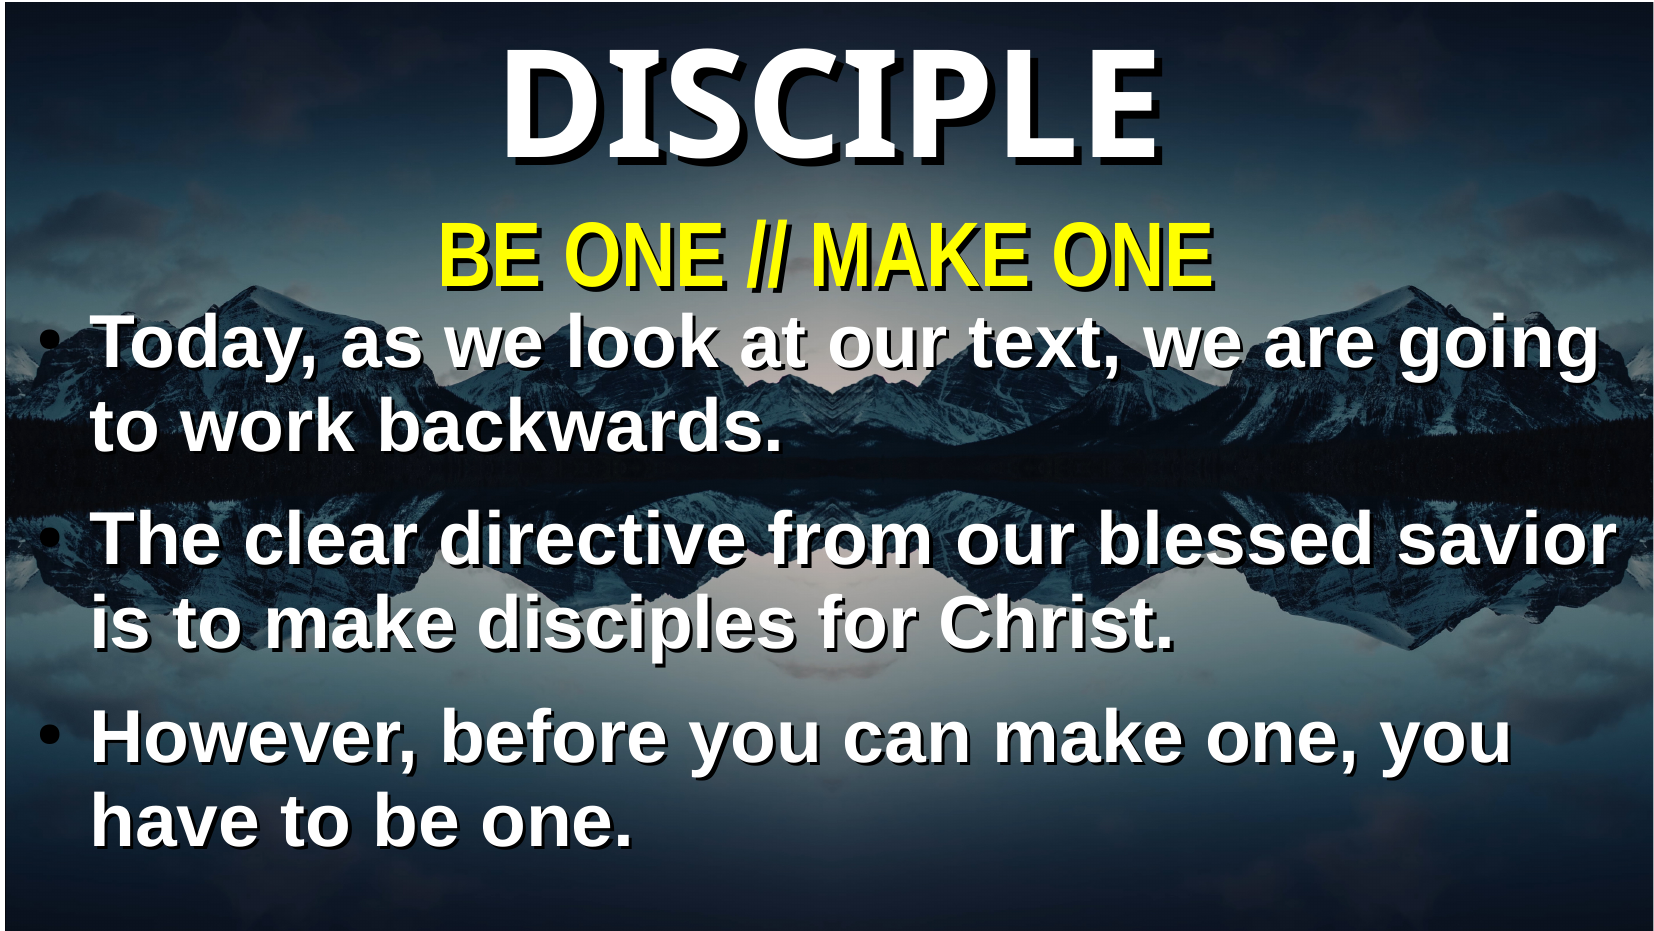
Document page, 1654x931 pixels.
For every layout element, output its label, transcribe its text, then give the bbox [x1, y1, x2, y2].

title DISCIPLE BE ONE // MAKE ONE [82, 6, 1571, 297]
picture [5, 2, 1654, 931]
list Today, as we look at our text, we are going to work backwards. The clear directive from our blessed savior is to make disciples for Christ. However, before you can make one, you have to be one. [18, 299, 1654, 931]
